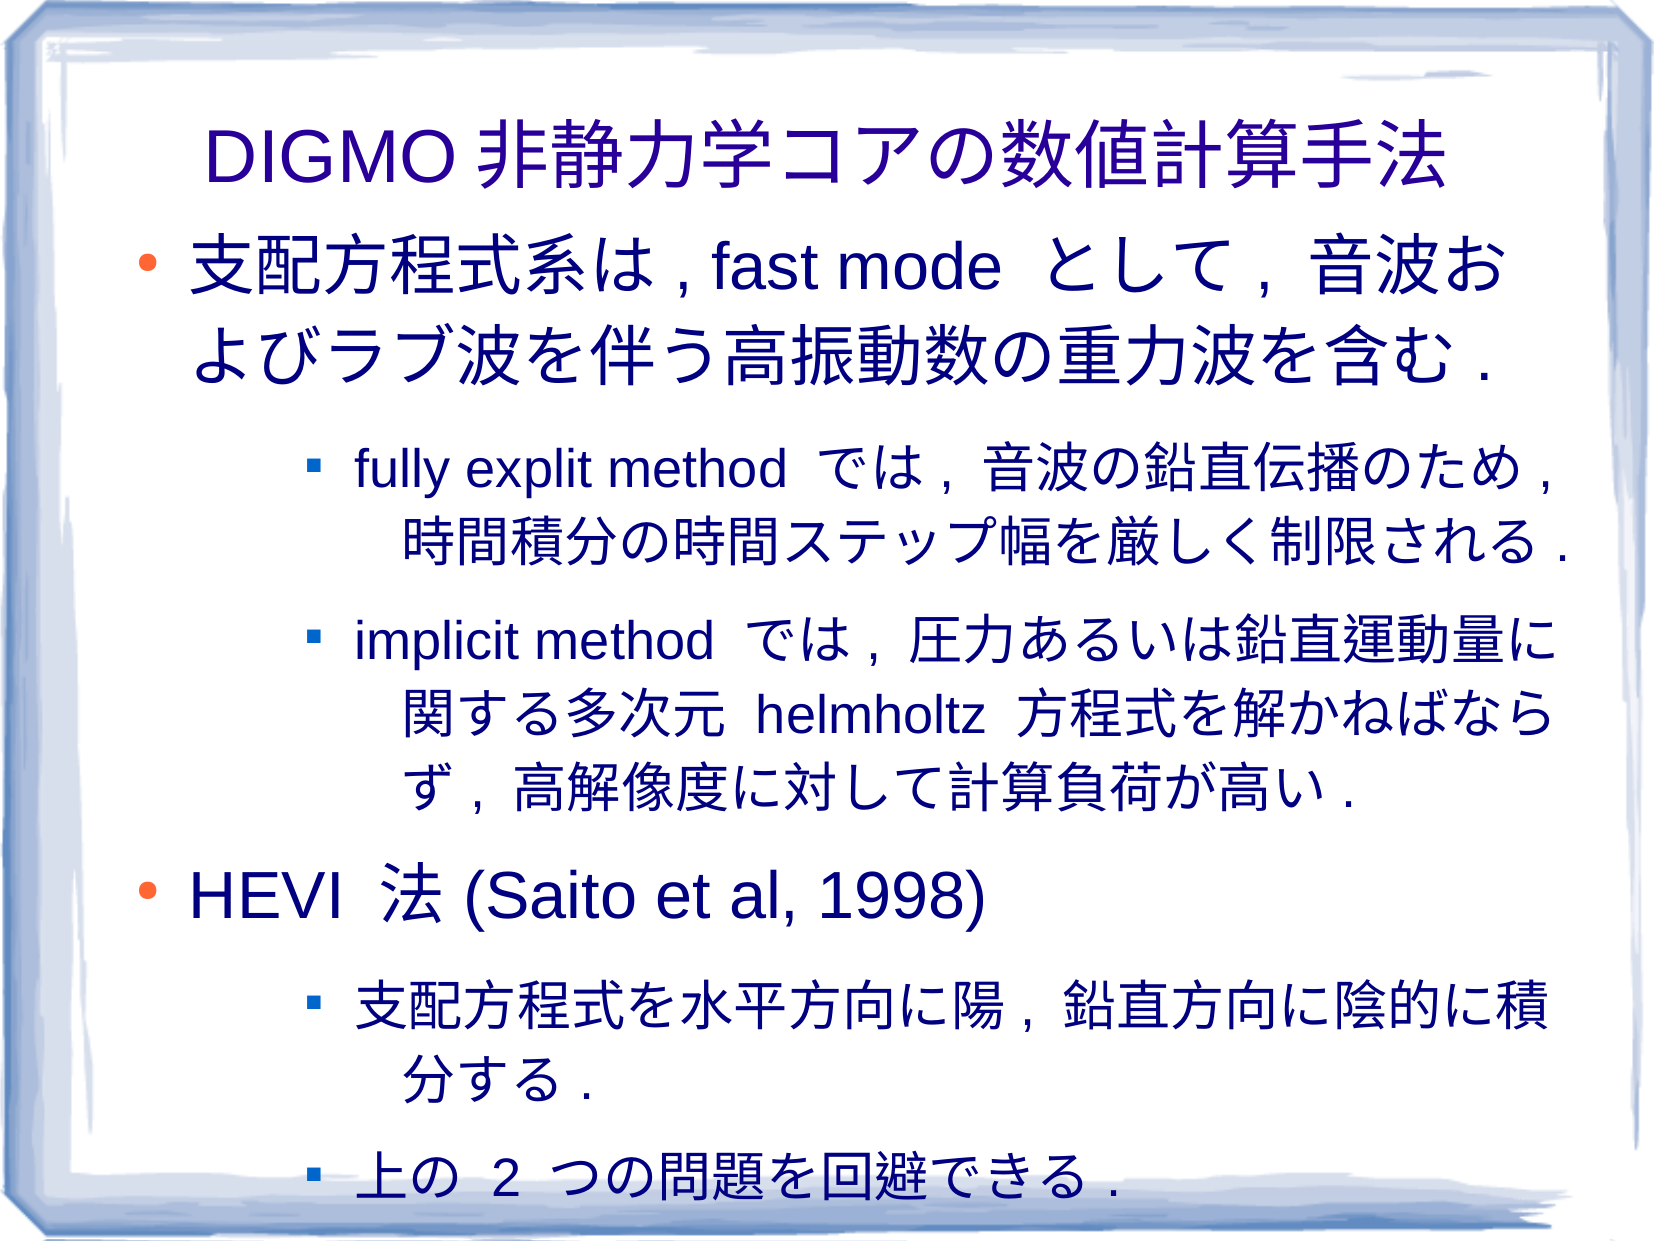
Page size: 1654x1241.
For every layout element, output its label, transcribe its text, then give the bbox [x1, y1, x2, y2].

picture [0, 0, 1654, 1241]
list 支配方程式系は, fast mode として, 音波およびラブ波を伴う高振動数の重力波を含む. fully explit method では, 音波の鉛直伝播のため, 時間積分の時間ステップ幅を厳しく制限される. implicit method では, 圧力あるいは鉛直運動量に関する多次元 helmholtz 方程式を解かねばならず, 高解像度に対して計算負荷が高い. HEVI 法(Saito et al, 1998) 支配方程式を水平方向に陽, 鉛直方向に陰的に積分する. 上の 2 つの問題を回避できる. [118, 218, 1571, 1086]
title DIGMO非静力学コアの数値計算手法 [82, 49, 1571, 257]
